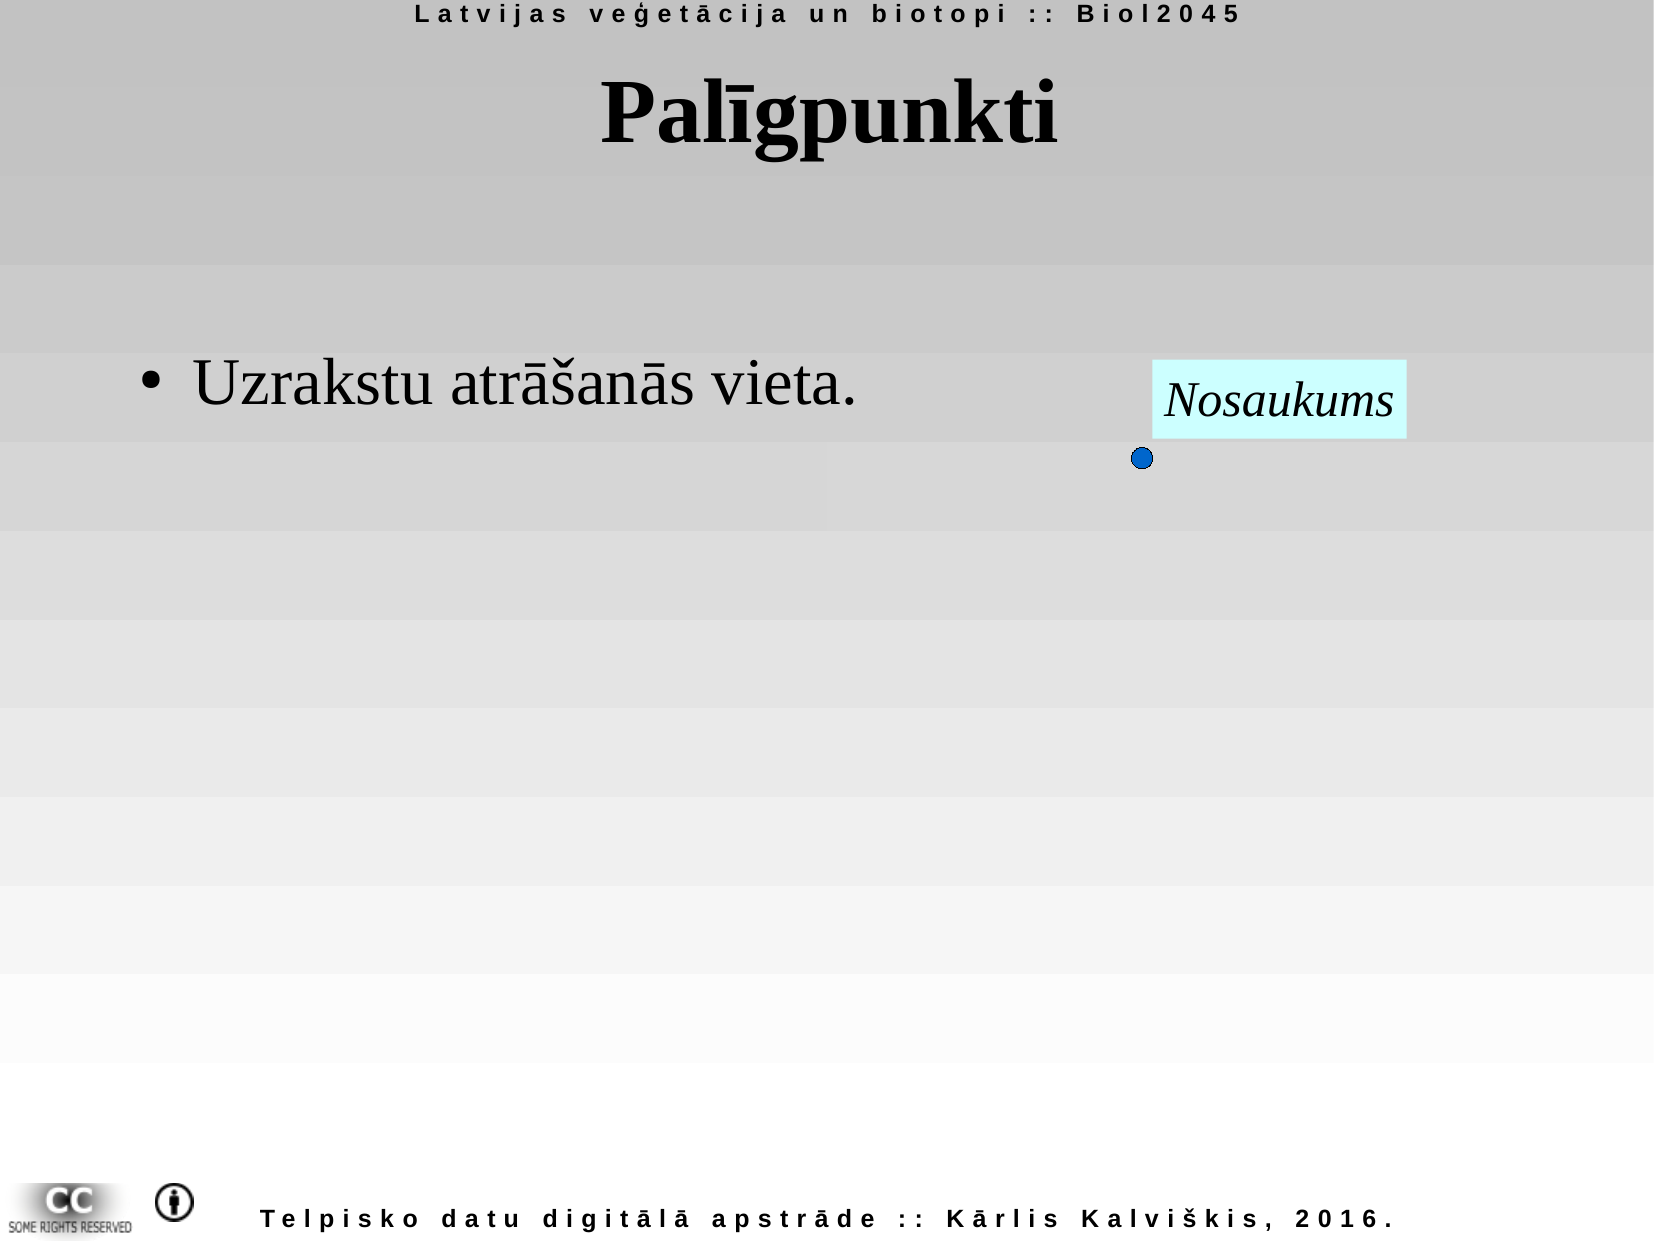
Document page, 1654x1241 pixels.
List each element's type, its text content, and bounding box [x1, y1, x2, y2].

title Palīgpunkti [34, 61, 1626, 296]
text_box [1131, 447, 1153, 469]
list Uzrakstu atrāšanās vieta. [121, 344, 1534, 1127]
picture [0, 0, 1654, 1241]
text_box Nosaukums [1152, 359, 1407, 439]
